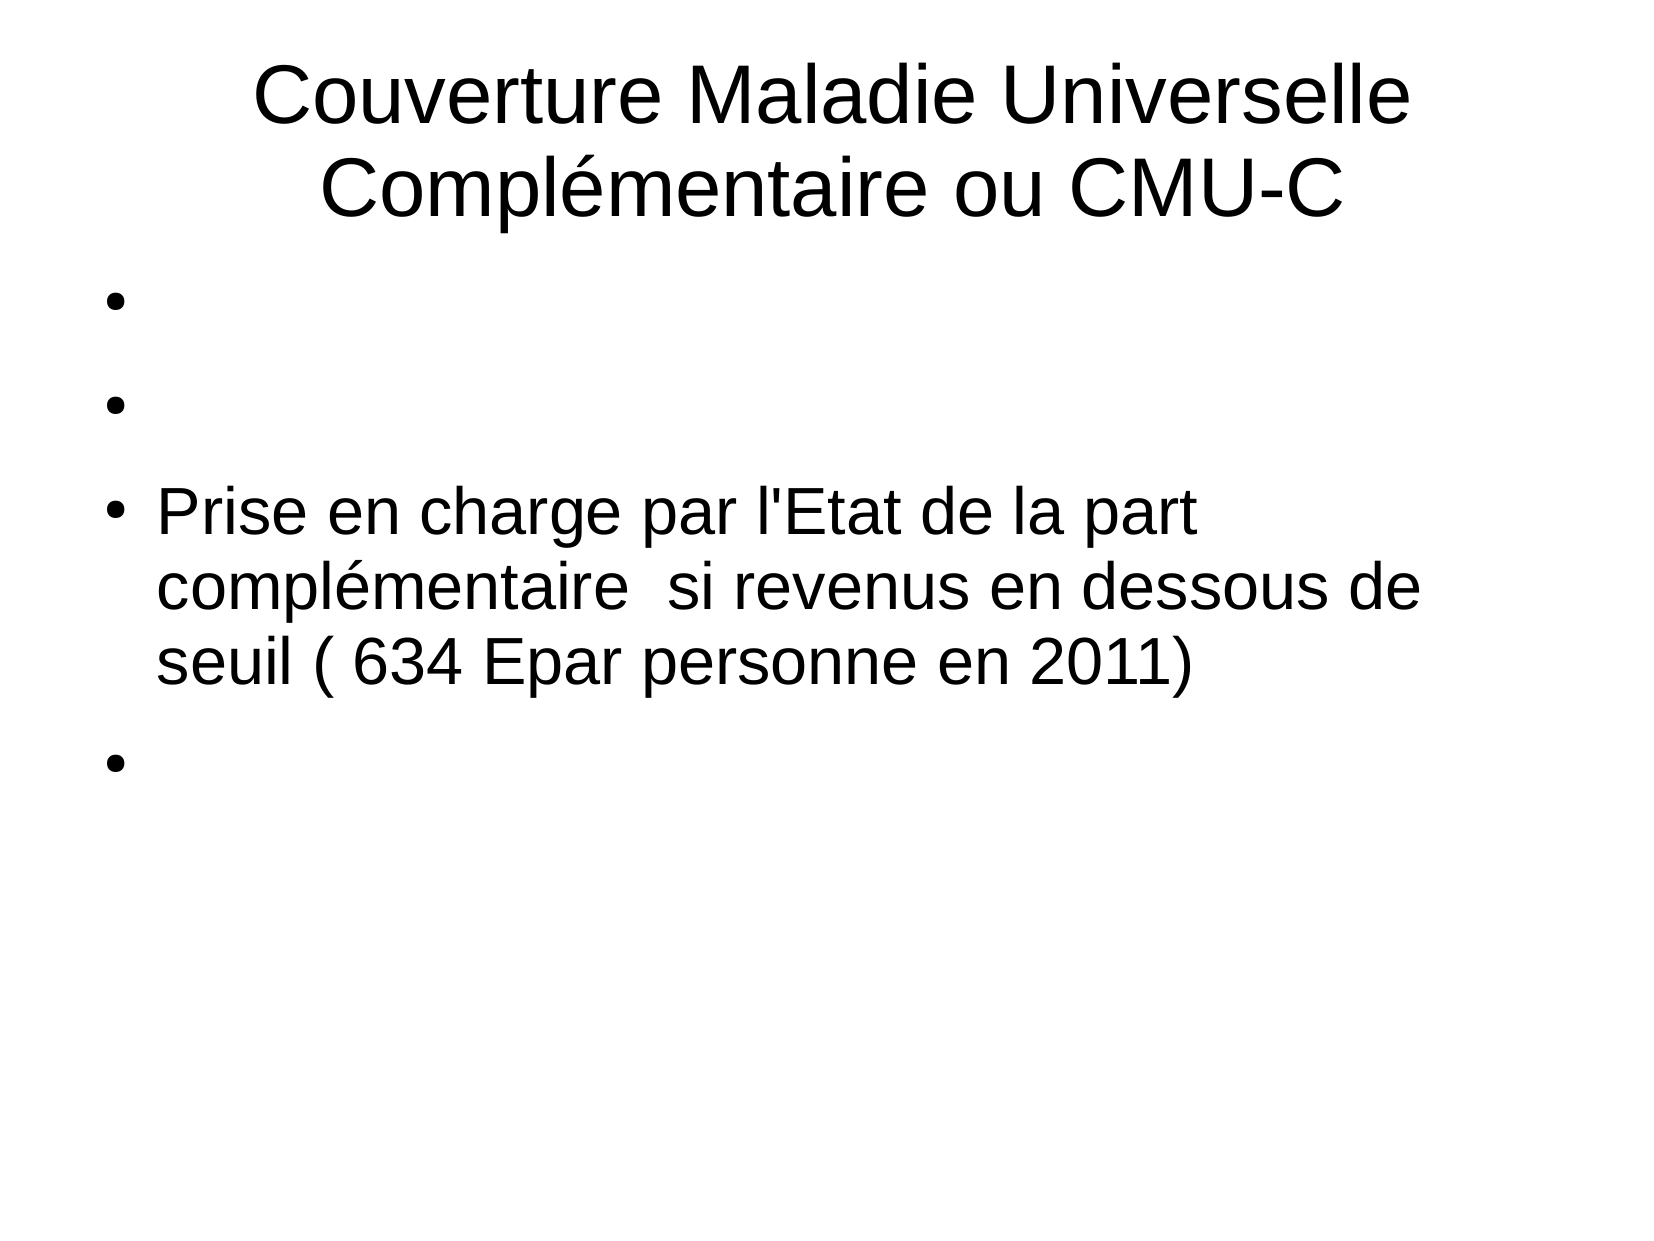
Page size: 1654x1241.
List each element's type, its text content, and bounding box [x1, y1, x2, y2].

list Prise en charge par l'Etat de la part complémentaire si revenus en dessous de seuil ( 634 Epar personne en 2011) [86, 265, 1575, 1085]
title Couverture Maladie Universelle Complémentaire ou CMU-C [88, 38, 1577, 246]
